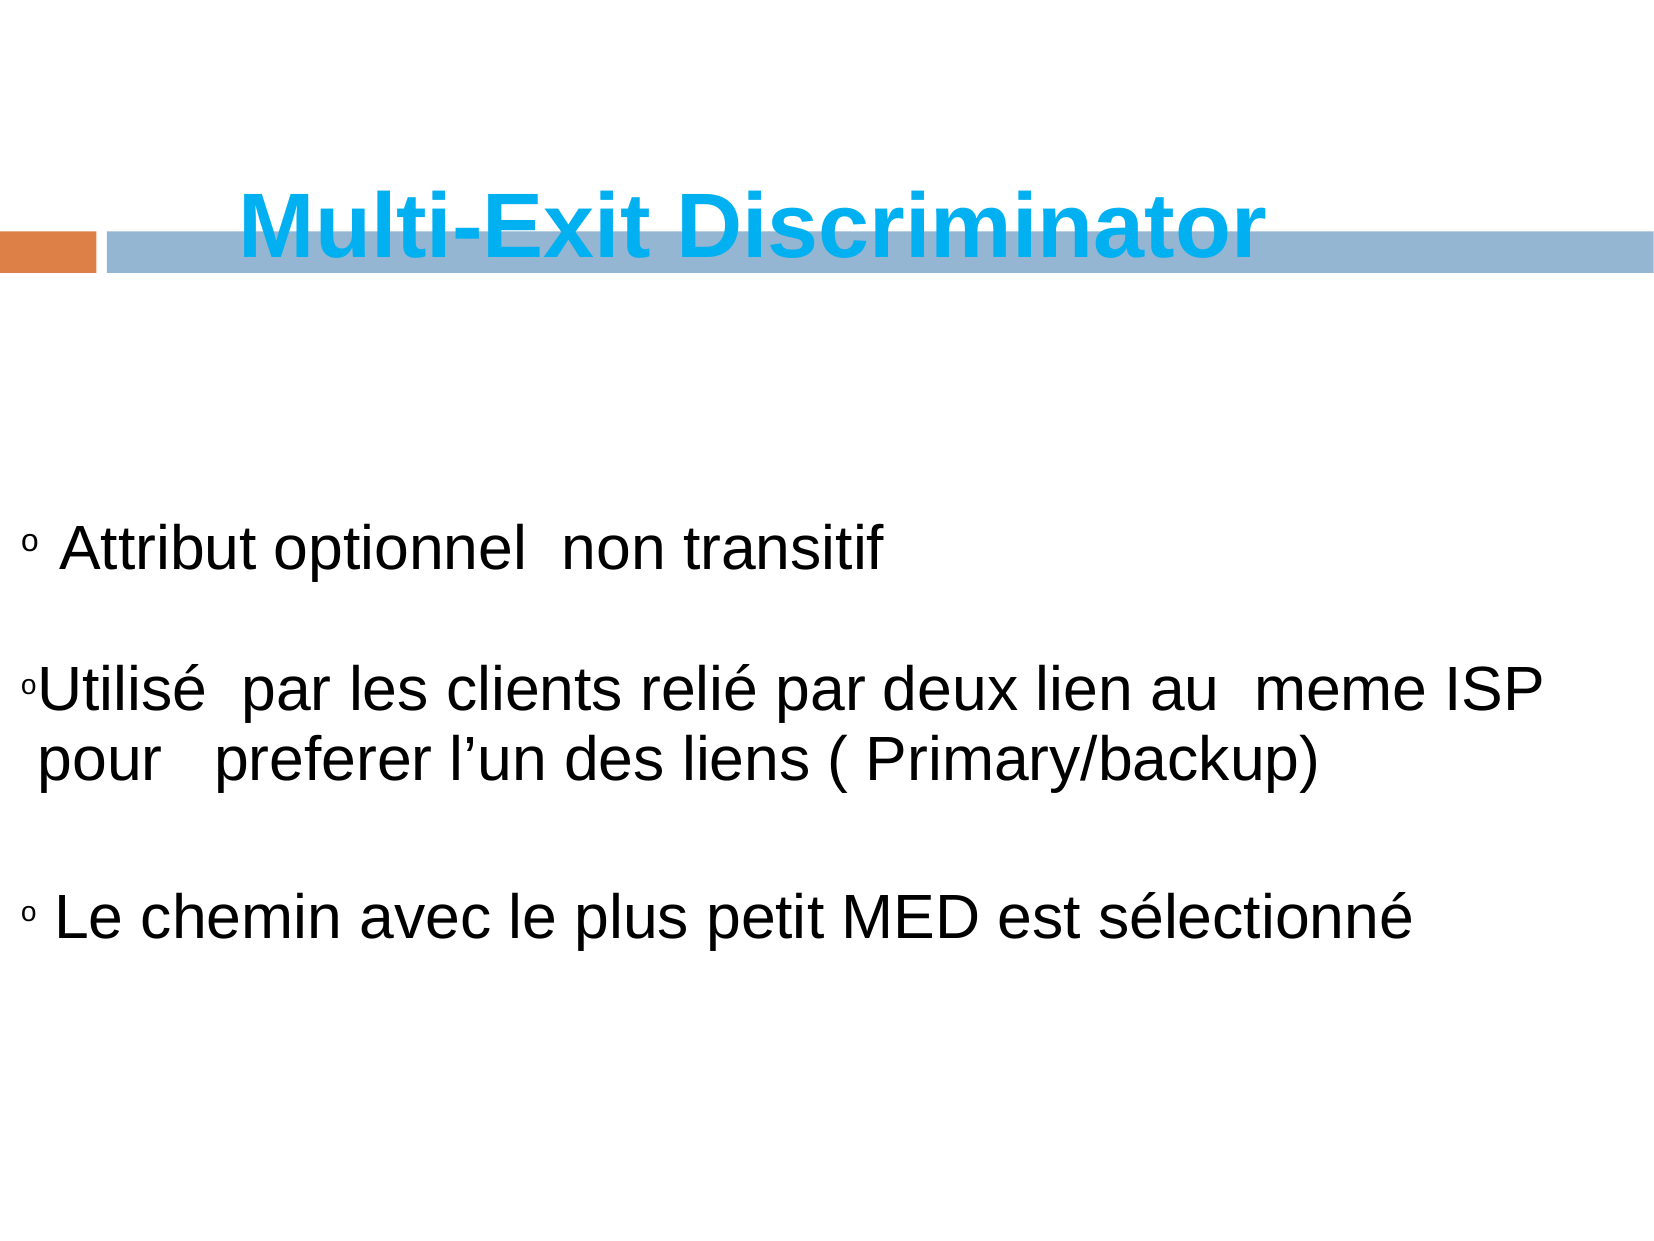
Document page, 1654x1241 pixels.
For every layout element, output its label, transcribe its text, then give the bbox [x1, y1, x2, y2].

text_box Multi-Exit Discriminator [64, 170, 1443, 291]
text_box Attribut optionnel non transitif Utilisé par les clients relié par deux lien au meme ISP pour preferer l’un des liens ( Primary/backup) Le chemin avec le plus petit MED est sélectionné [0, 295, 1568, 1165]
